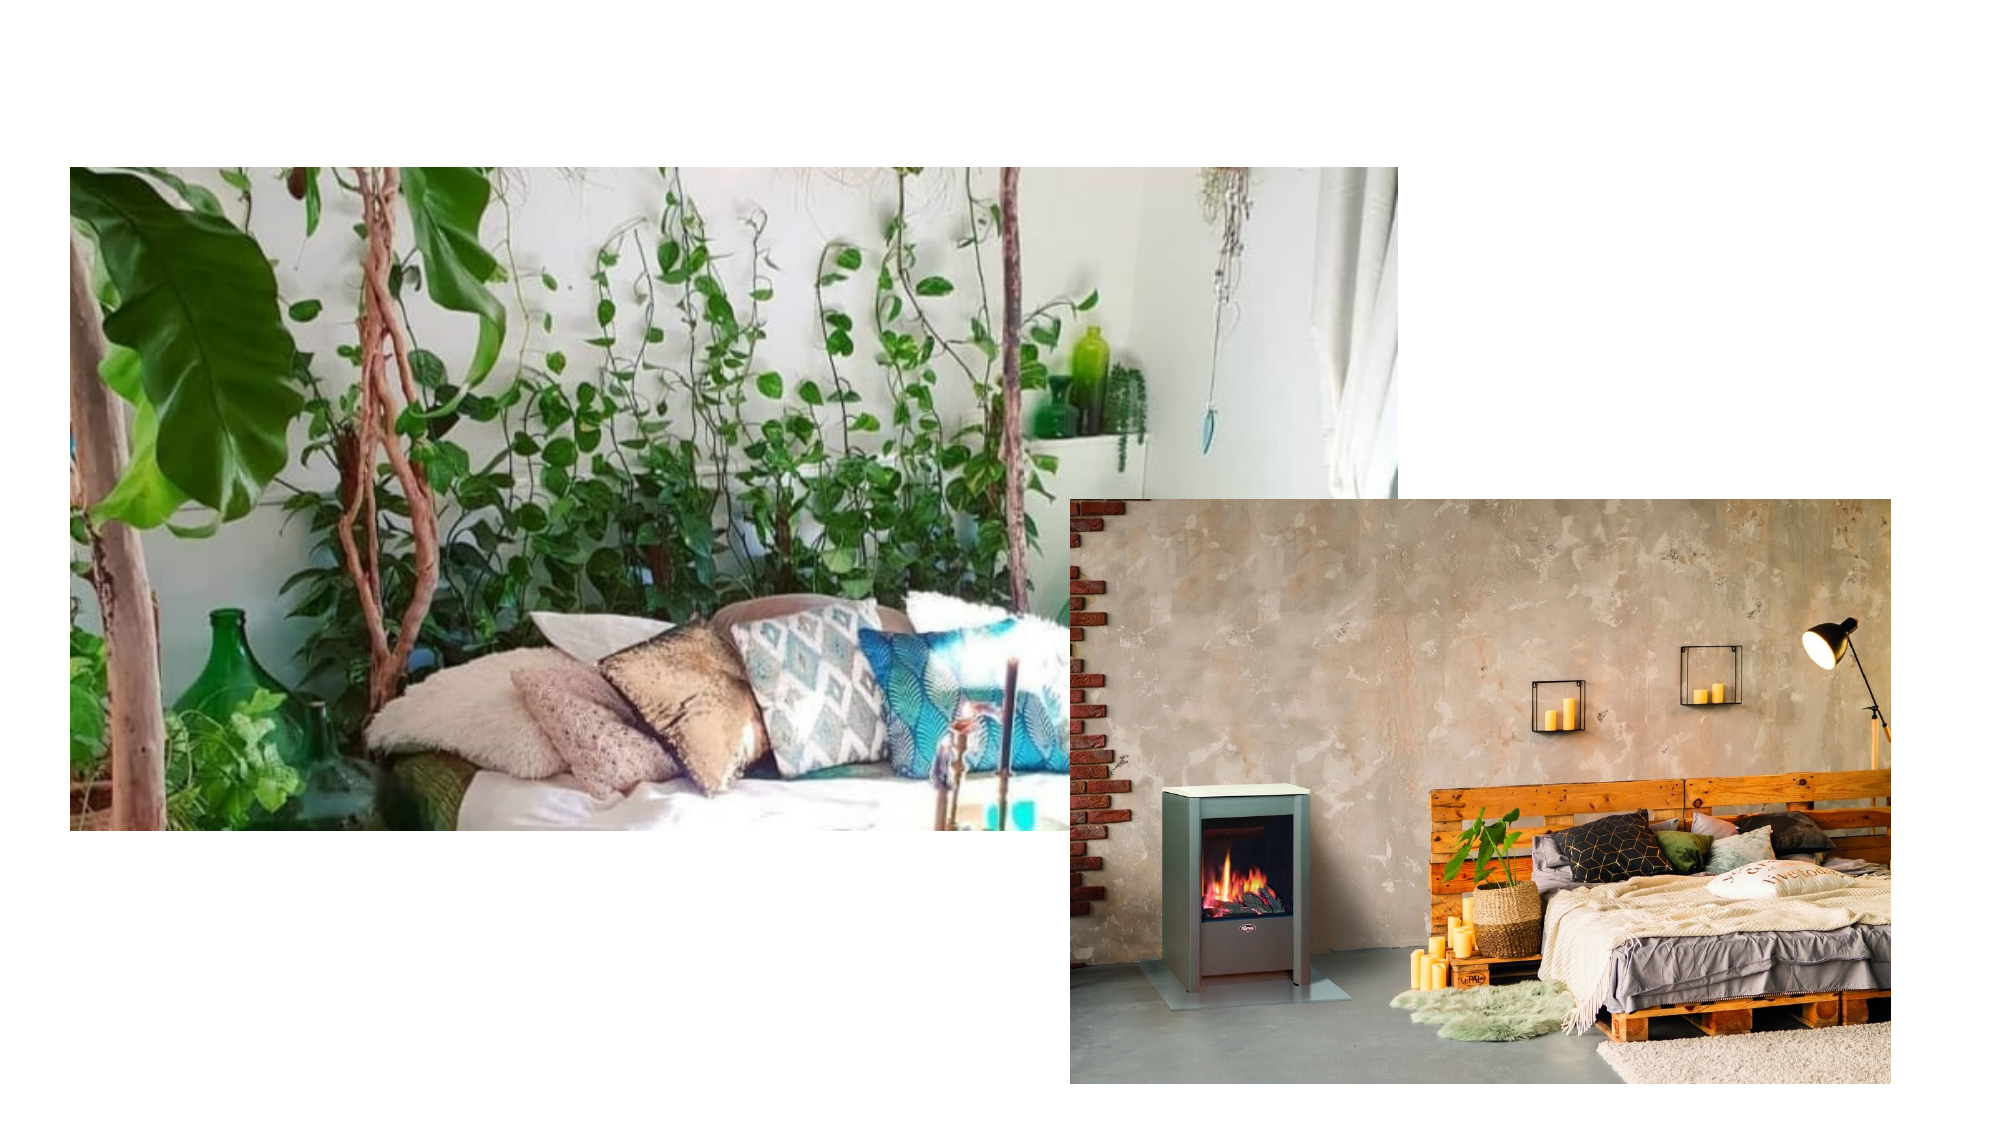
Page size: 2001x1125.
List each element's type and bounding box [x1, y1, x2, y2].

picture [70, 167, 1891, 1084]
